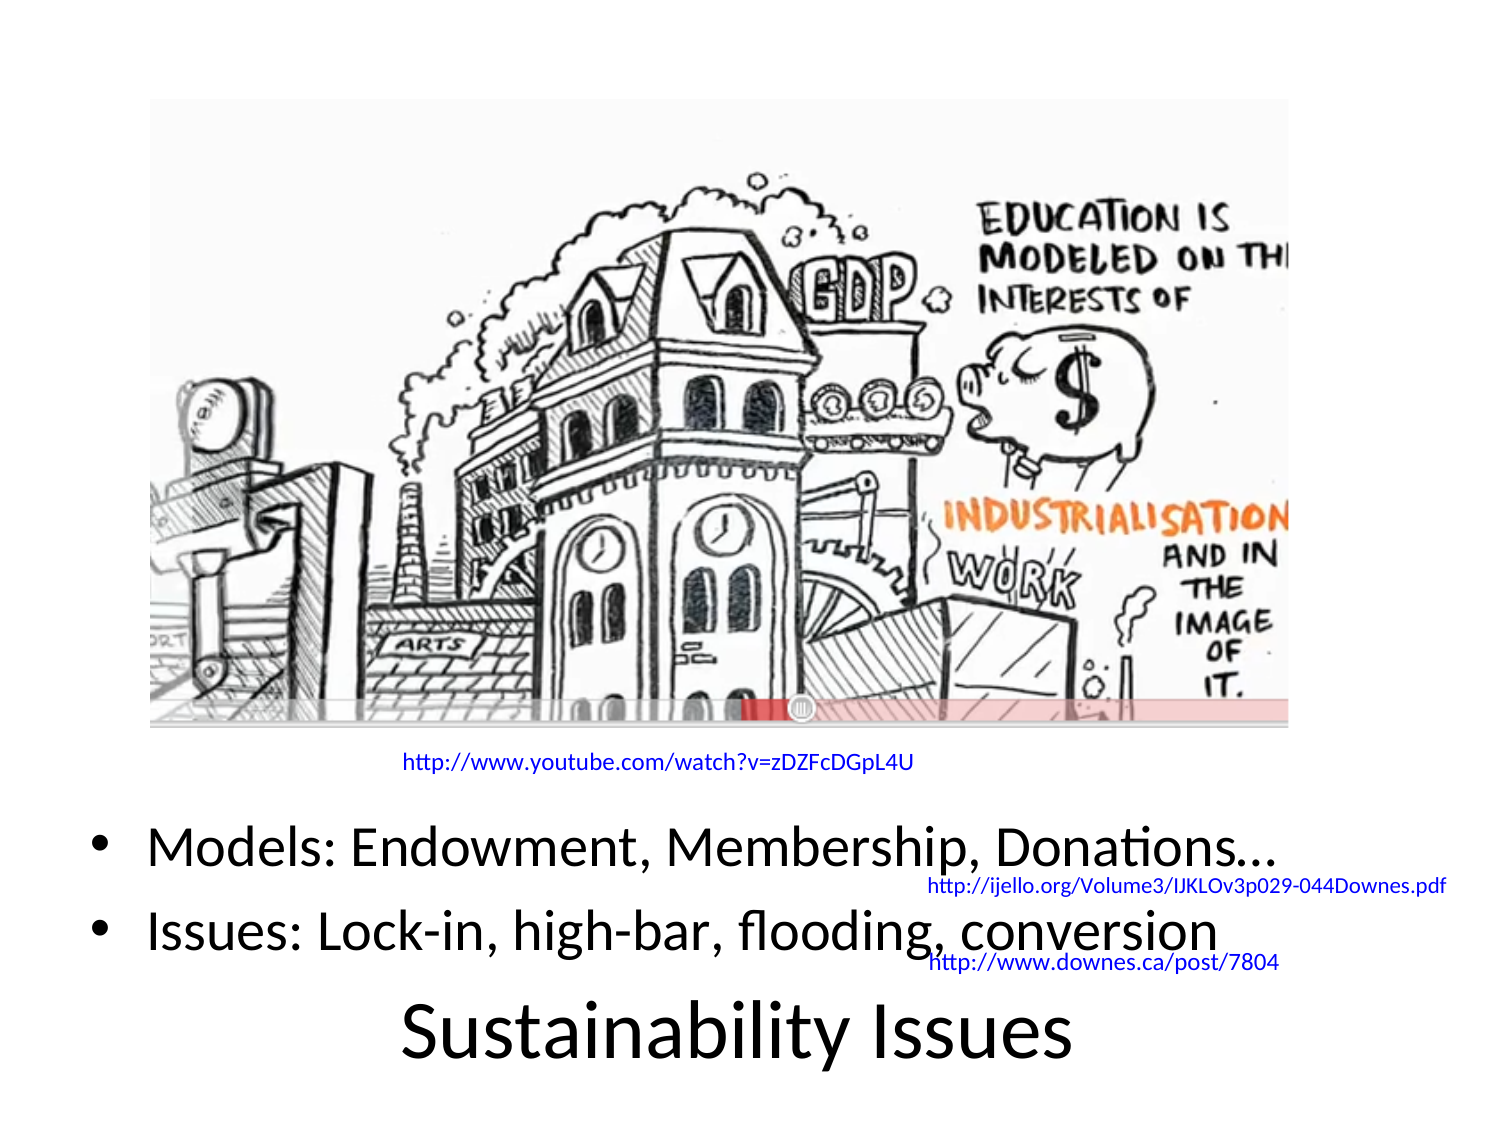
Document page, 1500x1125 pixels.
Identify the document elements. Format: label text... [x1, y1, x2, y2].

title Sustainability Issues [62, 967, 1413, 1083]
text_box http://www.downes.ca/post/7804 [913, 937, 1295, 983]
text_box http://www.youtube.com/watch?v=zDZFcDGpL4U [387, 737, 1038, 783]
text_box Models: Endowment, Membership, Donations… Issues: Lock-in, high-bar, flooding, conversion [75, 799, 1426, 988]
text_box http://ijello.org/Volume3/IJKLOv3p029-044Downes.pdf [912, 862, 1488, 906]
picture [150, 99, 1294, 728]
